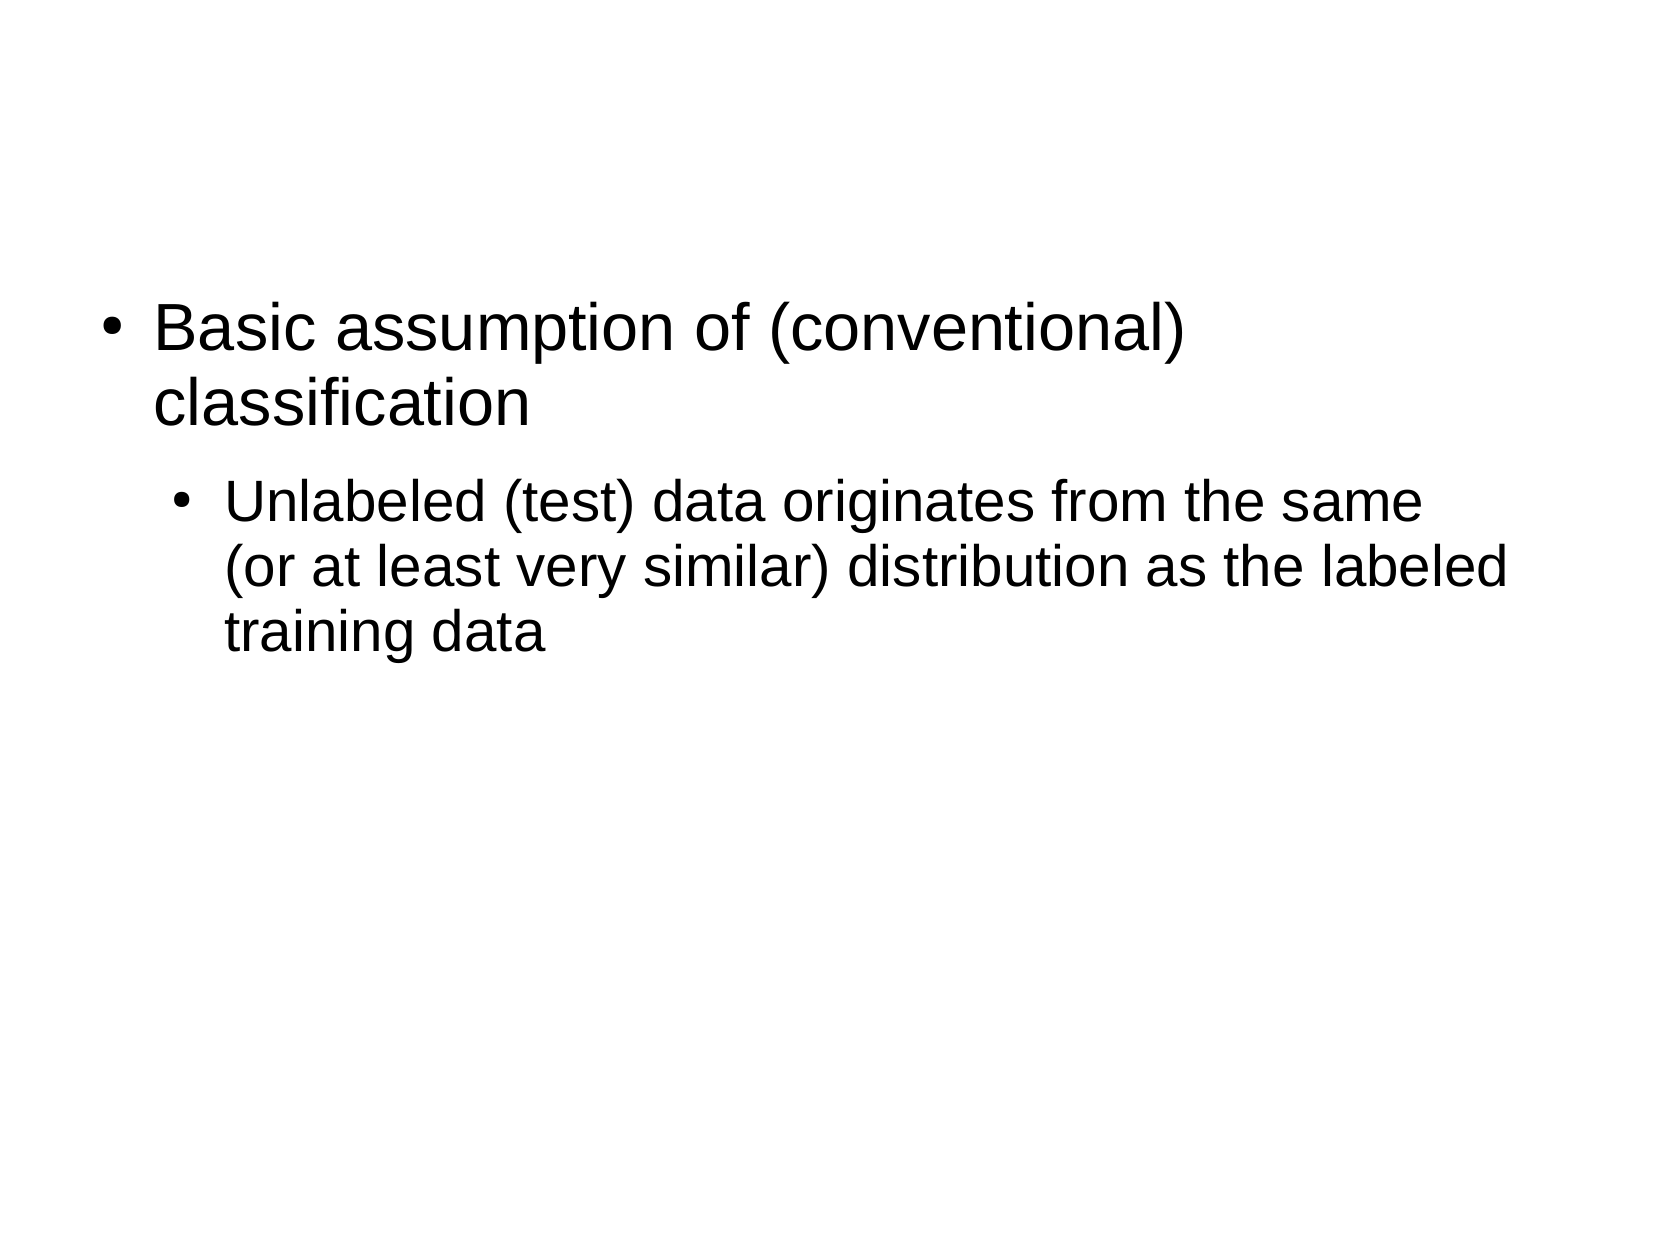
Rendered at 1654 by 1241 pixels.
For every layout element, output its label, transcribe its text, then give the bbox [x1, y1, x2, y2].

list Basic assumption of (conventional) classification Unlabeled (test) data originates from the same (or at least very similar) distribution as the labeled training data [82, 290, 1571, 1109]
